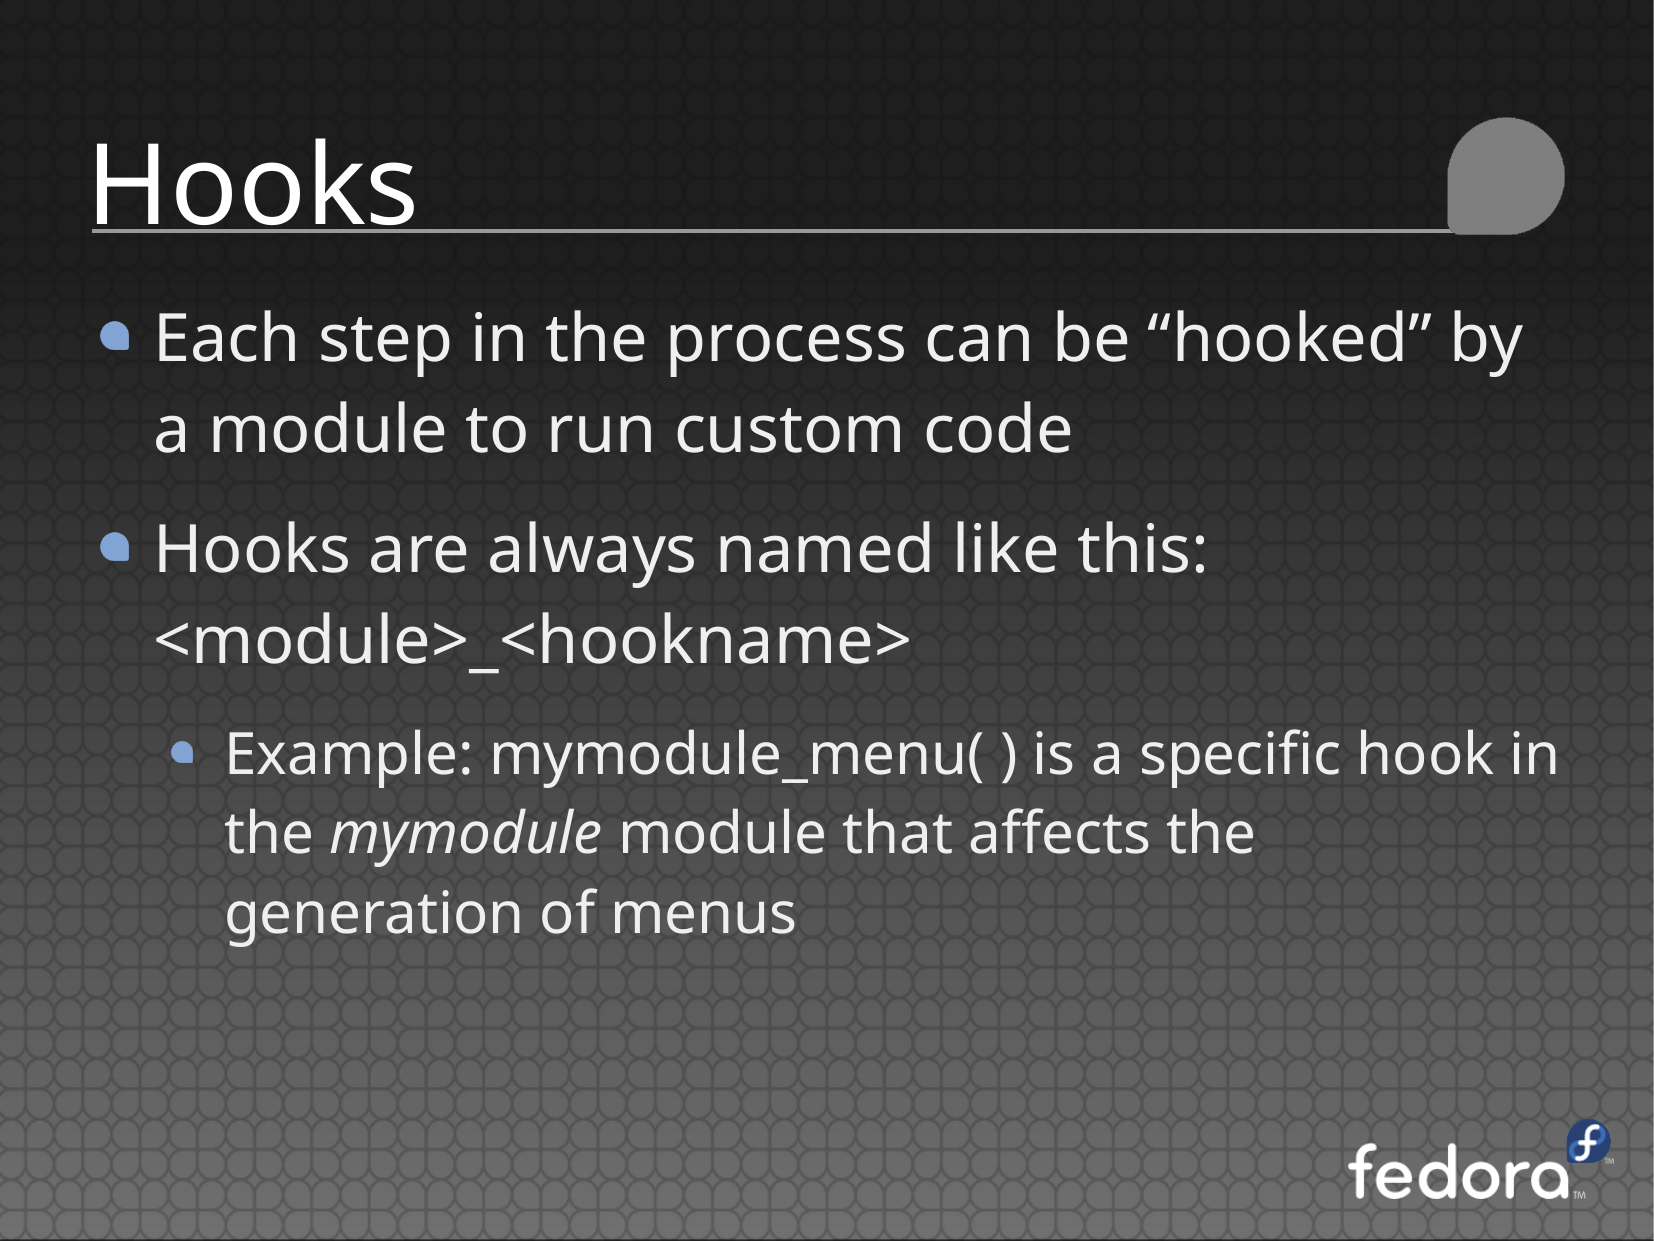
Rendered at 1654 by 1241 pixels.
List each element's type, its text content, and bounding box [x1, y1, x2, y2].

title Hooks [86, 112, 1576, 249]
list Each step in the process can be “hooked” by a module to run custom code Hooks are always named like this: <module>_<hookname> Example: mymodule_menu( ) is a specific hook in the mymodule module that affects the generation of menus [82, 290, 1571, 1109]
picture [0, 0, 1654, 1241]
